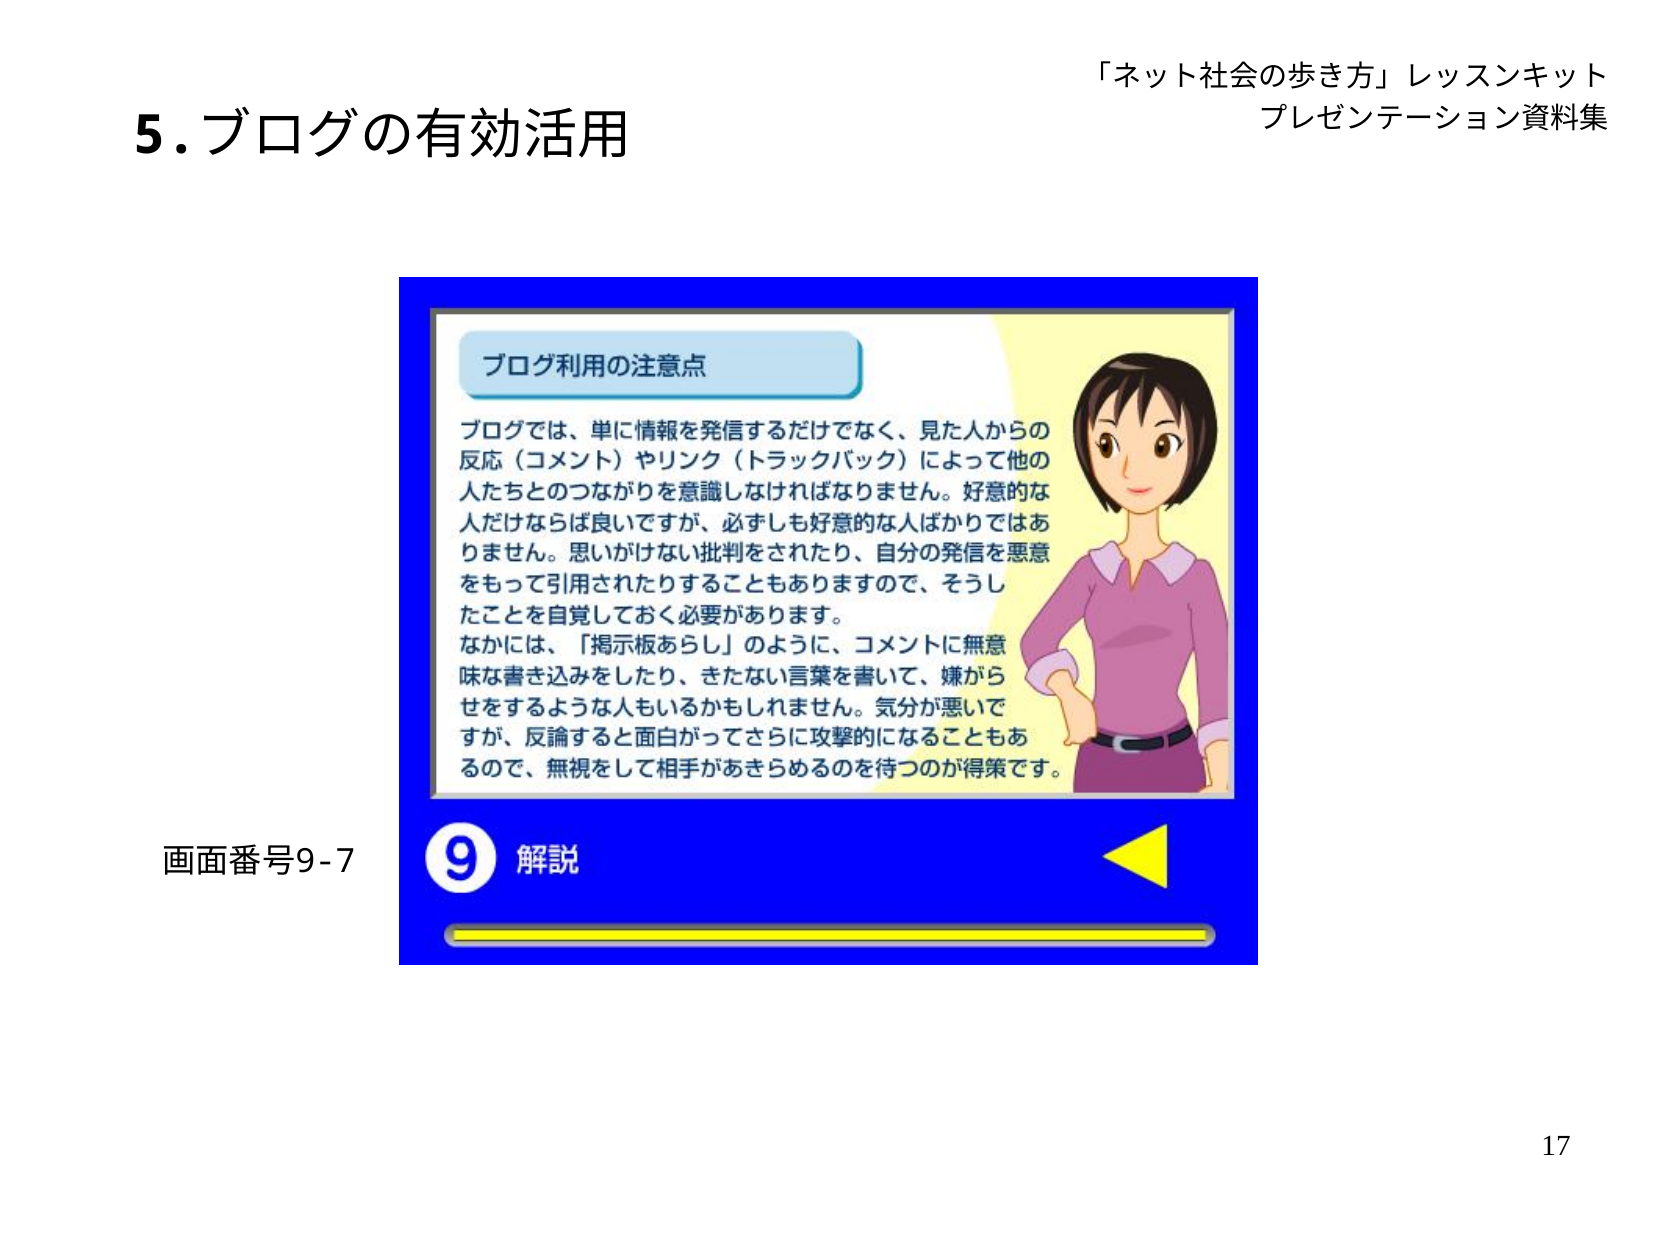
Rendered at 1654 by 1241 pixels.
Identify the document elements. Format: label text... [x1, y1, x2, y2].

text_box 画面番号9-7 [147, 826, 384, 875]
text_box 「ネット社会の歩き方」レッスンキット プレゼンテーション資料集 [1062, 44, 1625, 119]
text_box 5.ブログの有効活用 [118, 88, 1093, 158]
picture [399, 277, 1258, 965]
